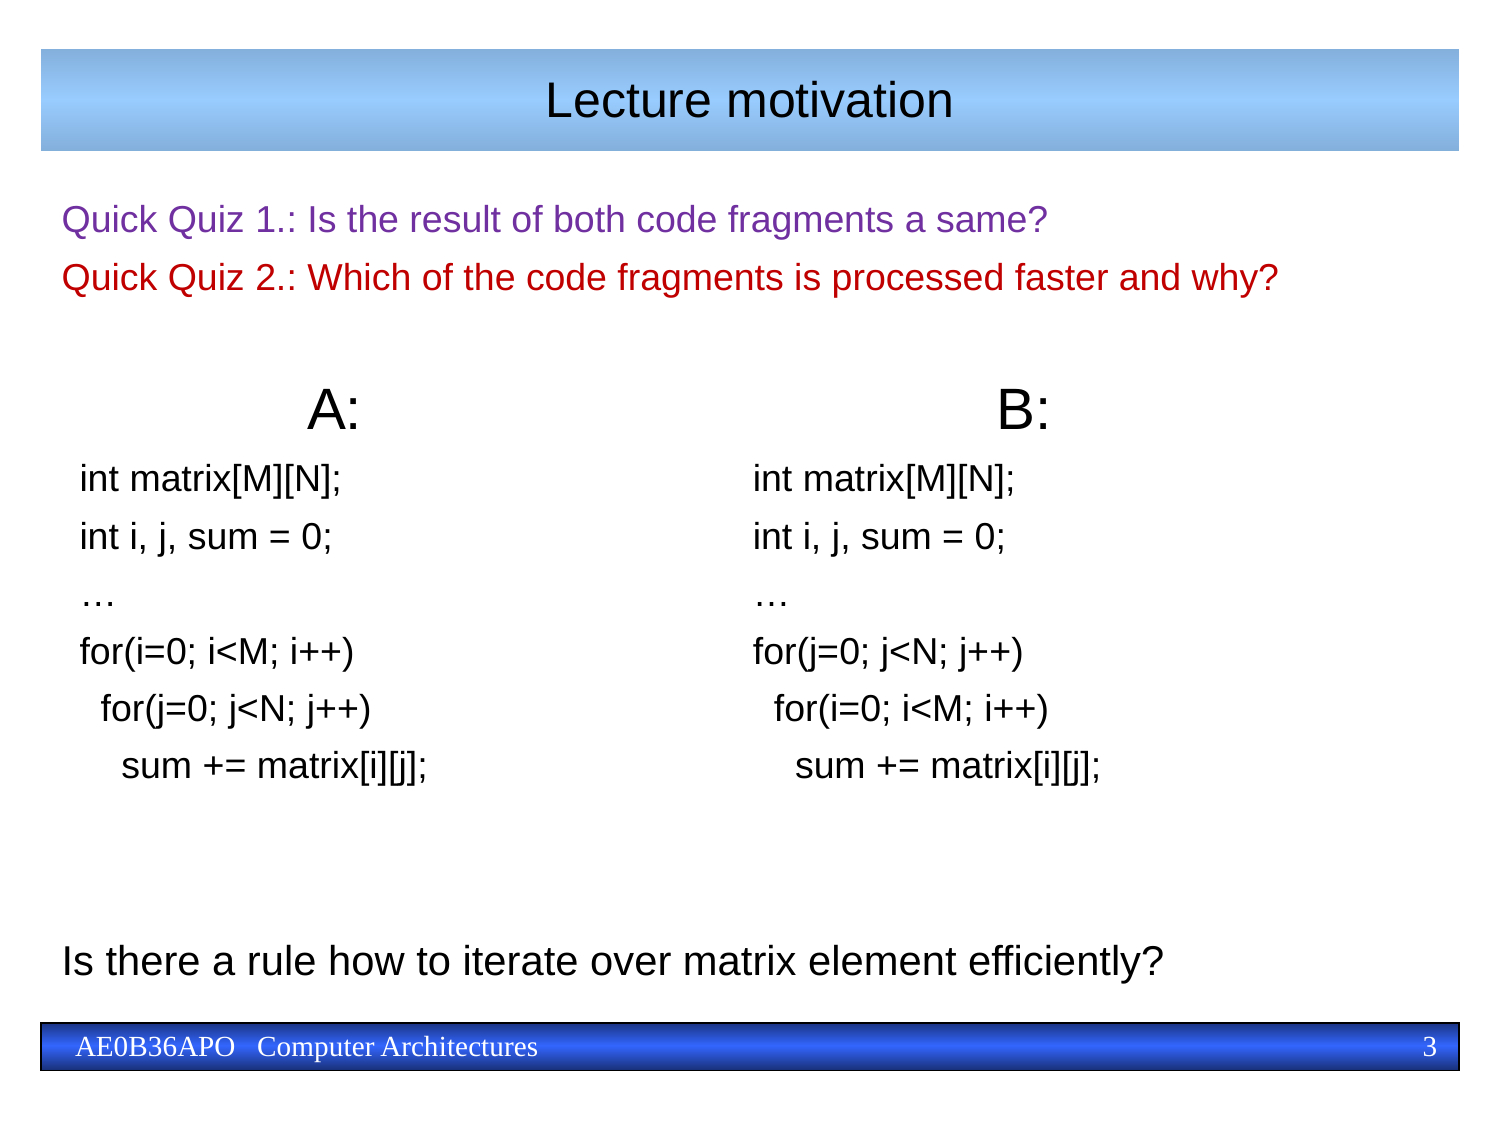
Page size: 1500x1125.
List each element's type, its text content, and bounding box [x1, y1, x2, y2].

text_box B: int matrix[M][N]; int i, j, sum = 0; … for(j=0; j<N; j++) for(i=0; i<M; i++) sum += matrix[i][j]; [738, 364, 1401, 925]
text_box Quick Quiz 1.: Is the result of both code fragments a same? Quick Quiz 2.: Which of the code fragments is processed faster and why? [46, 187, 1418, 305]
text_box Is there a rule how to iterate over matrix element efficiently? [46, 925, 1418, 997]
text_box A: int matrix[M][N]; int i, j, sum = 0; … for(i=0; i<M; i++) for(j=0; j<N; j++) sum += matrix[i][j]; [64, 364, 727, 925]
title Lecture motivation [41, 49, 1459, 151]
